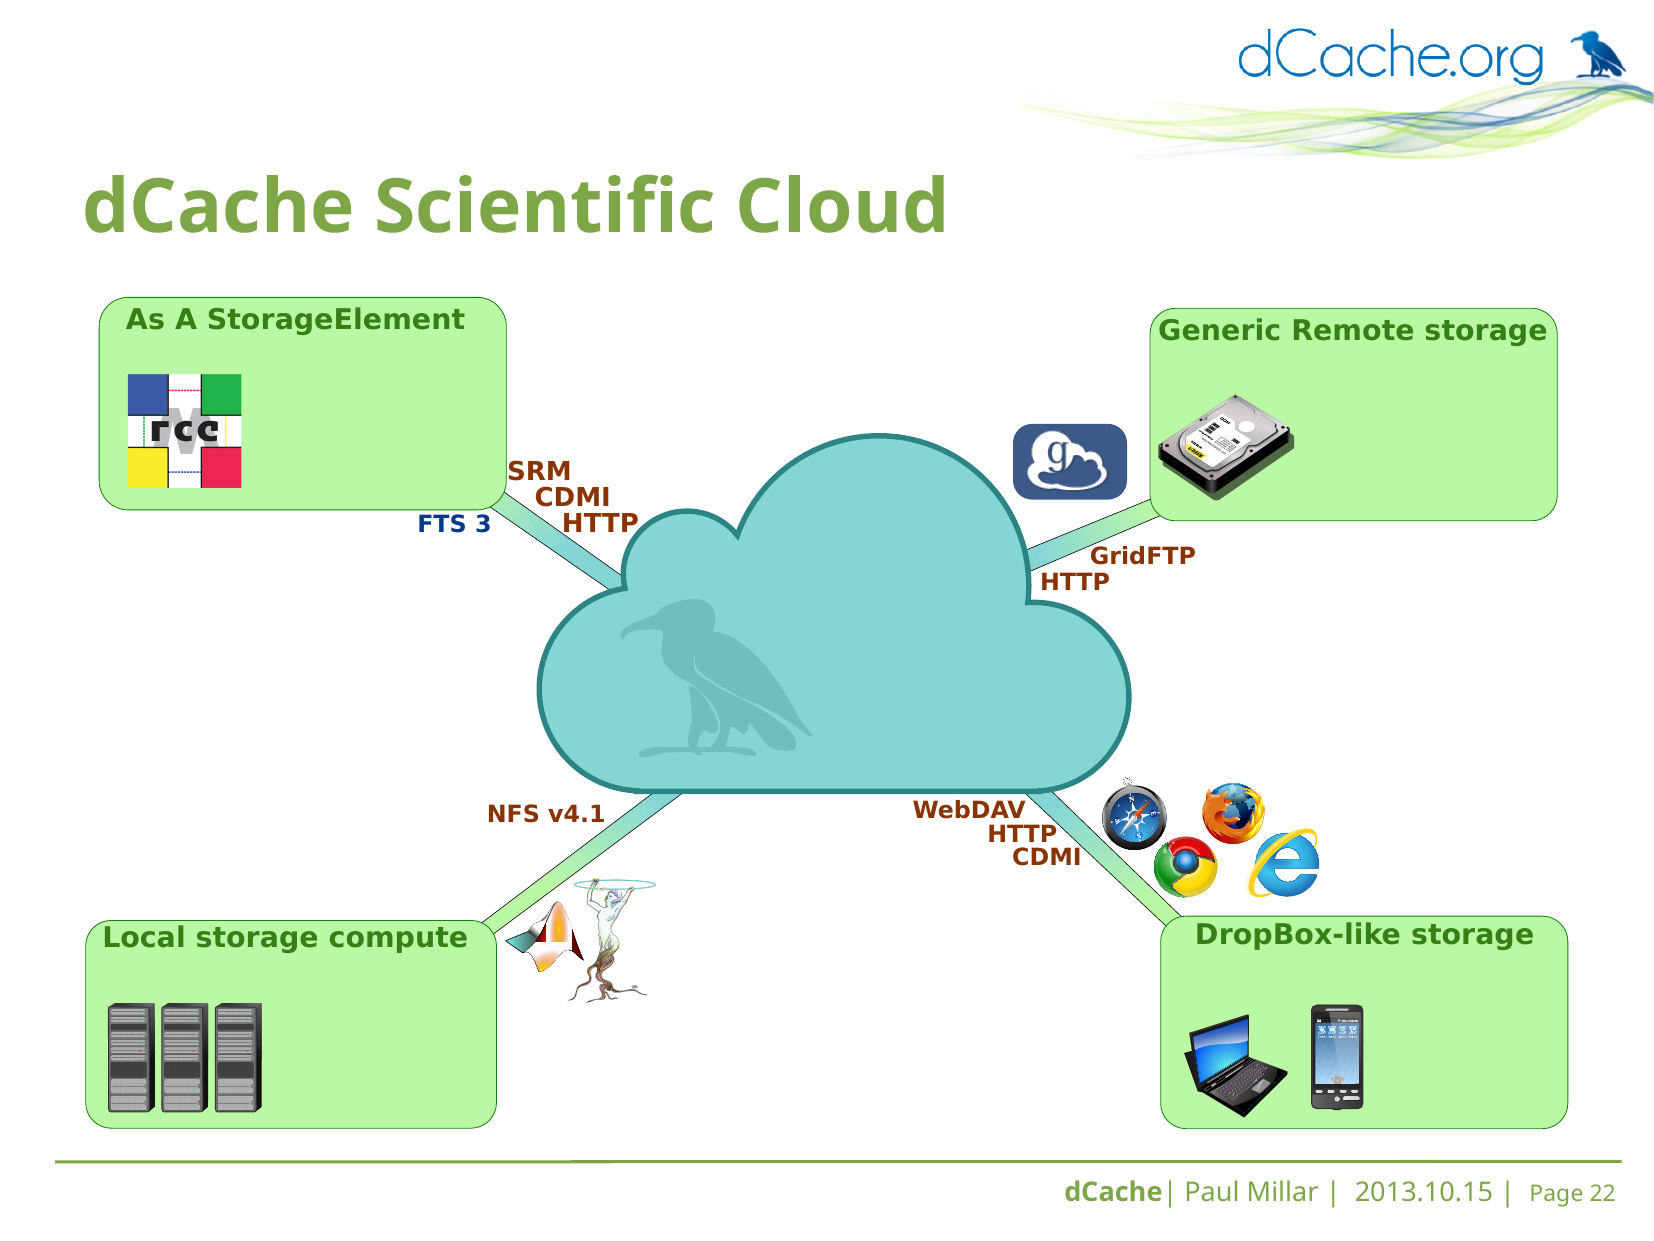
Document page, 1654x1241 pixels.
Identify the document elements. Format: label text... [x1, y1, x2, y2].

title dCache Scientific Cloud [82, 156, 1605, 251]
picture [85, 296, 1569, 1130]
picture [956, 16, 1654, 169]
